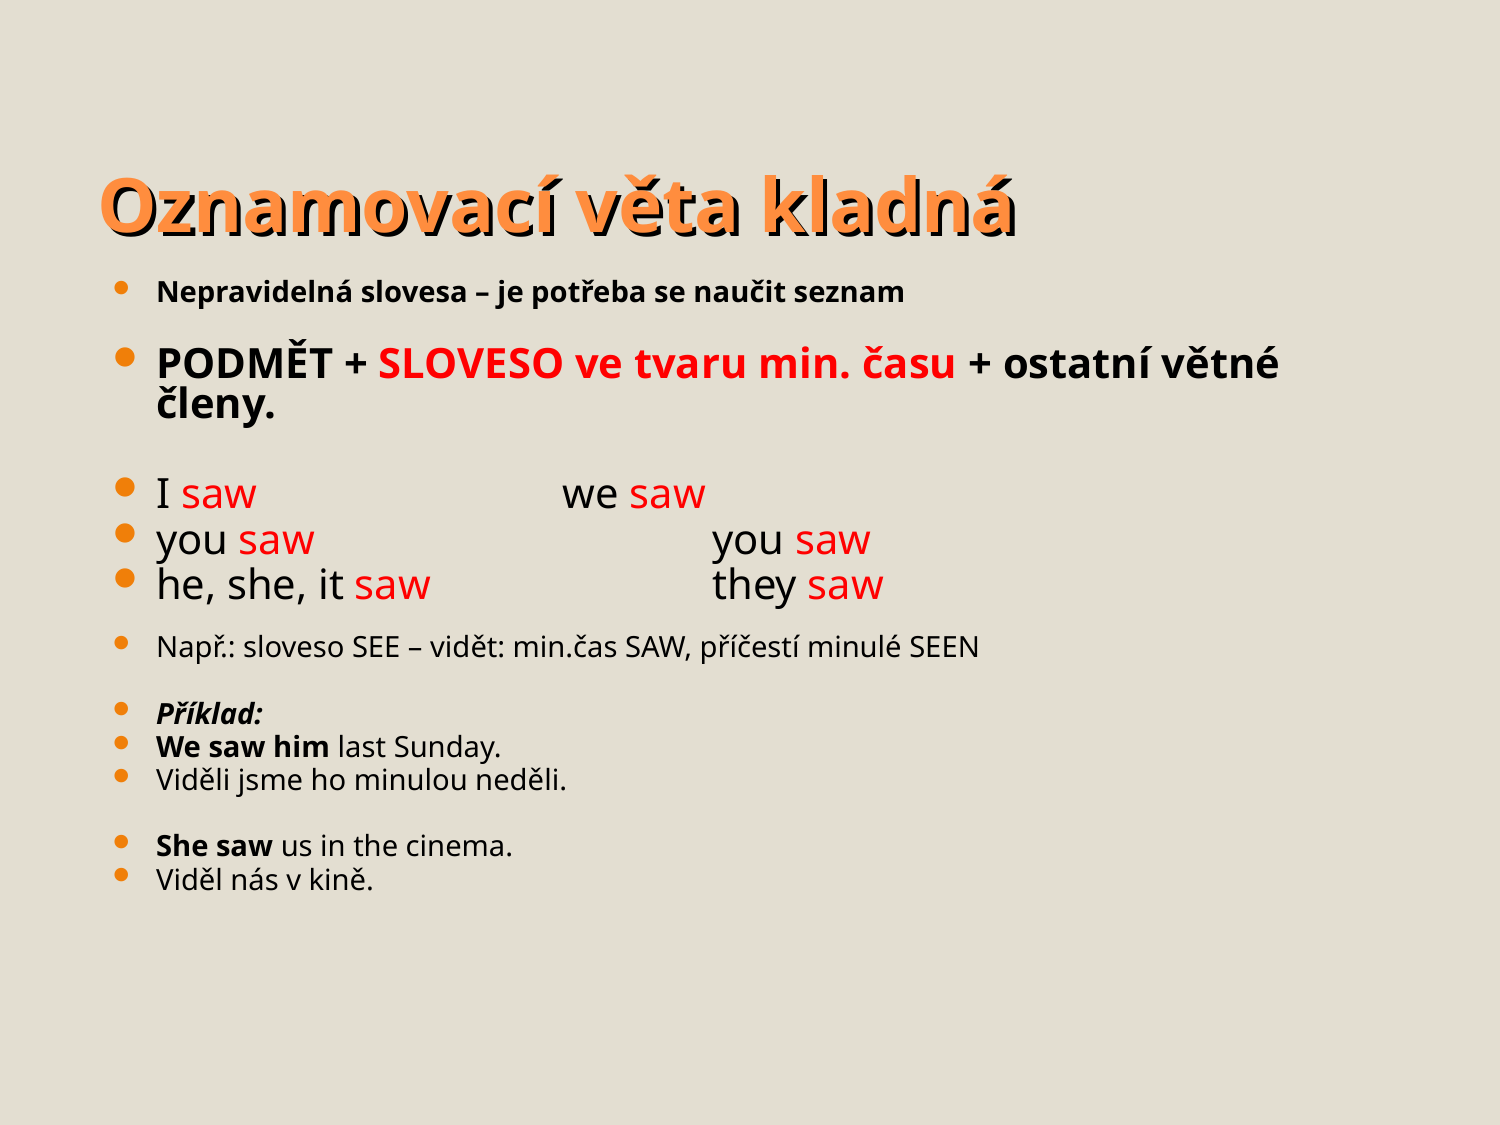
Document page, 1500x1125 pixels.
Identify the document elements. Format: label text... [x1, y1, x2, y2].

title Oznamovací věta kladná [82, 82, 1426, 256]
list Nepravidelná slovesa – je potřeba se naučit seznam PODMĚT + SLOVESO ve tvaru min. času + ostatní větné členy. I saw we saw you saw you saw he, she, it saw they saw Např.: sloveso SEE – vidět: min.čas SAW, příčestí minulé SEEN Příklad: We saw him last Sunday. Viděli jsme ho minulou neděli. She saw us in the cinema. Viděl nás v kině. [82, 265, 1426, 953]
